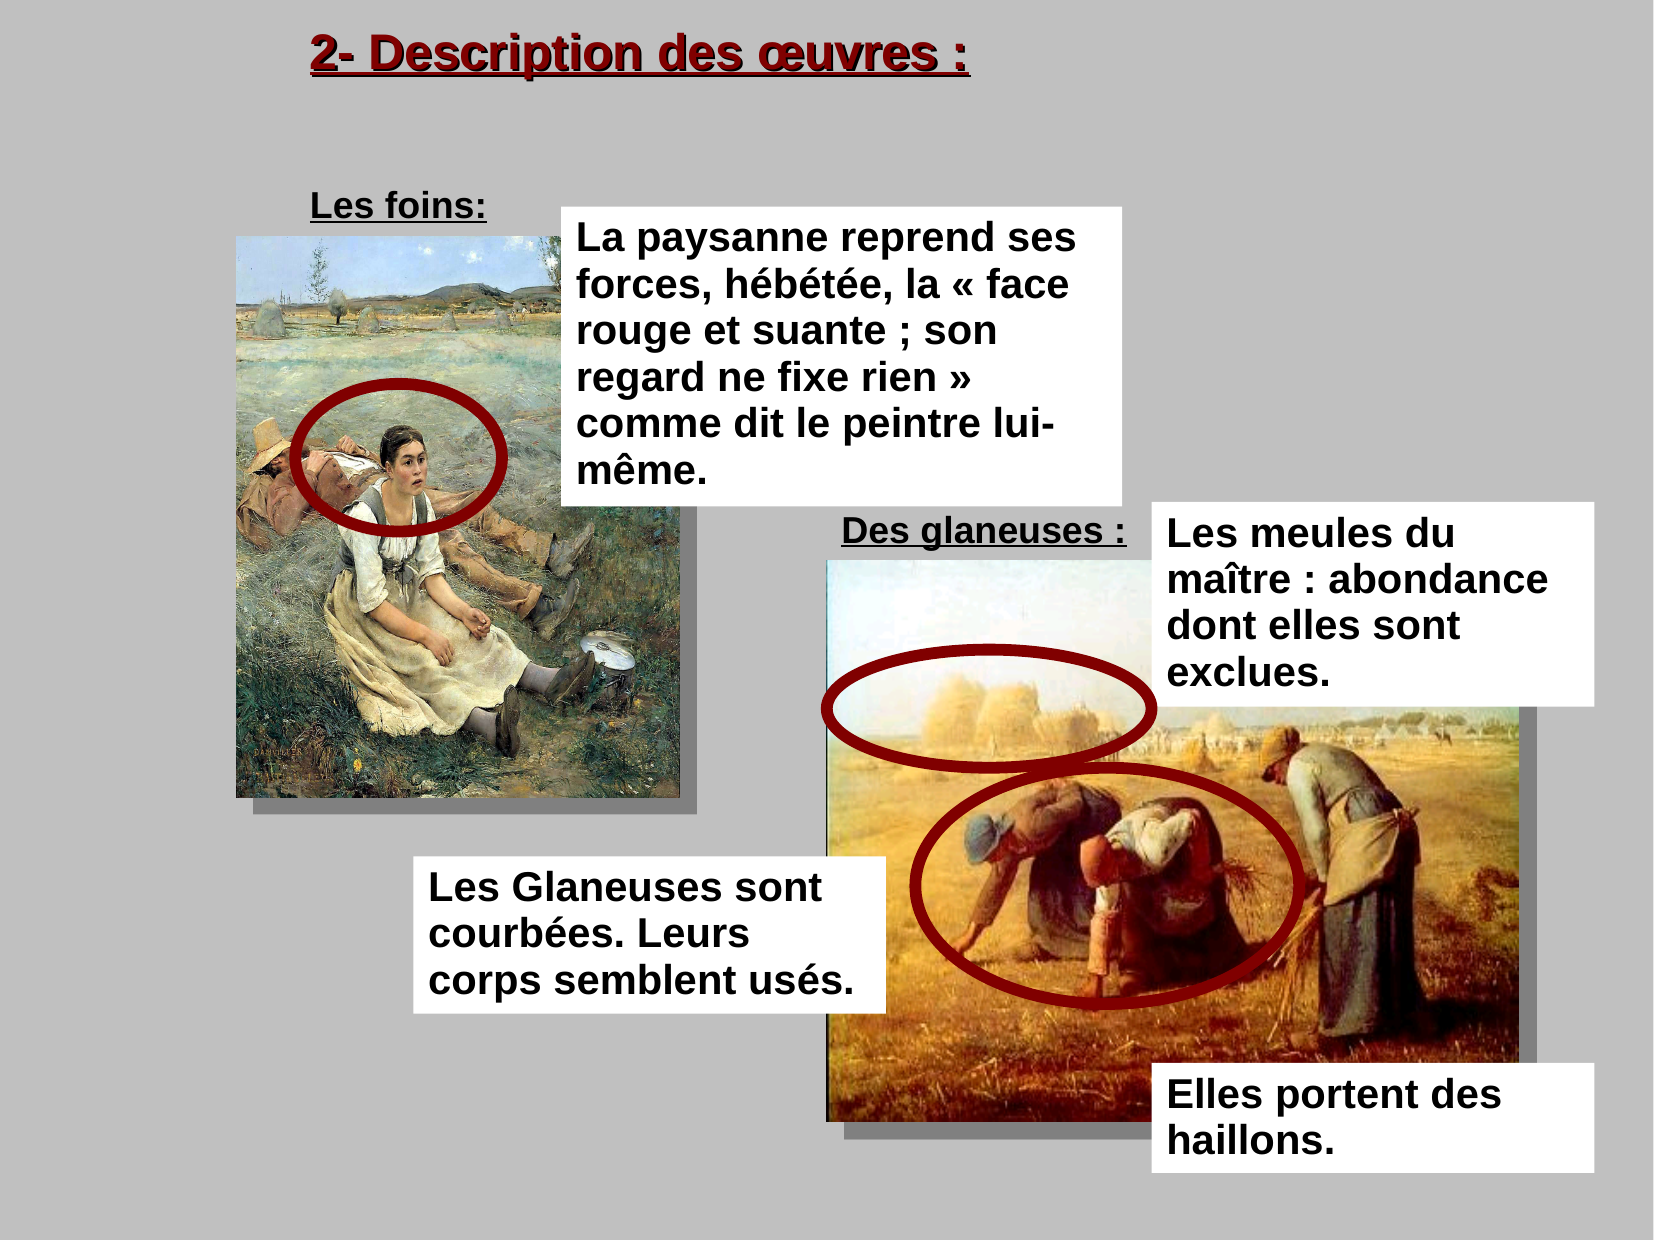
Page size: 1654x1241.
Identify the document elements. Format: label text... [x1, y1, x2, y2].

text_box Les foins: [295, 177, 532, 236]
text_box 2- Description des œuvres : [295, 16, 1359, 89]
text_box Des glaneuses : [826, 501, 1151, 562]
text_box La paysanne reprend ses forces, hébétée, la « face rouge et suante ; son regard ne fixe rien » comme dit le peintre lui-même. [561, 206, 1123, 507]
picture [826, 707, 1519, 1123]
picture [833, 656, 1145, 761]
picture [826, 562, 1151, 690]
picture [922, 774, 1293, 998]
text_box Elles portent des haillons. [1151, 1062, 1595, 1173]
text_box Les meules du maître : abondance dont elles sont exclues. [1151, 501, 1595, 707]
picture [236, 236, 680, 798]
text_box Les Glaneuses sont courbées. Leurs corps semblent usés. [413, 856, 886, 1014]
